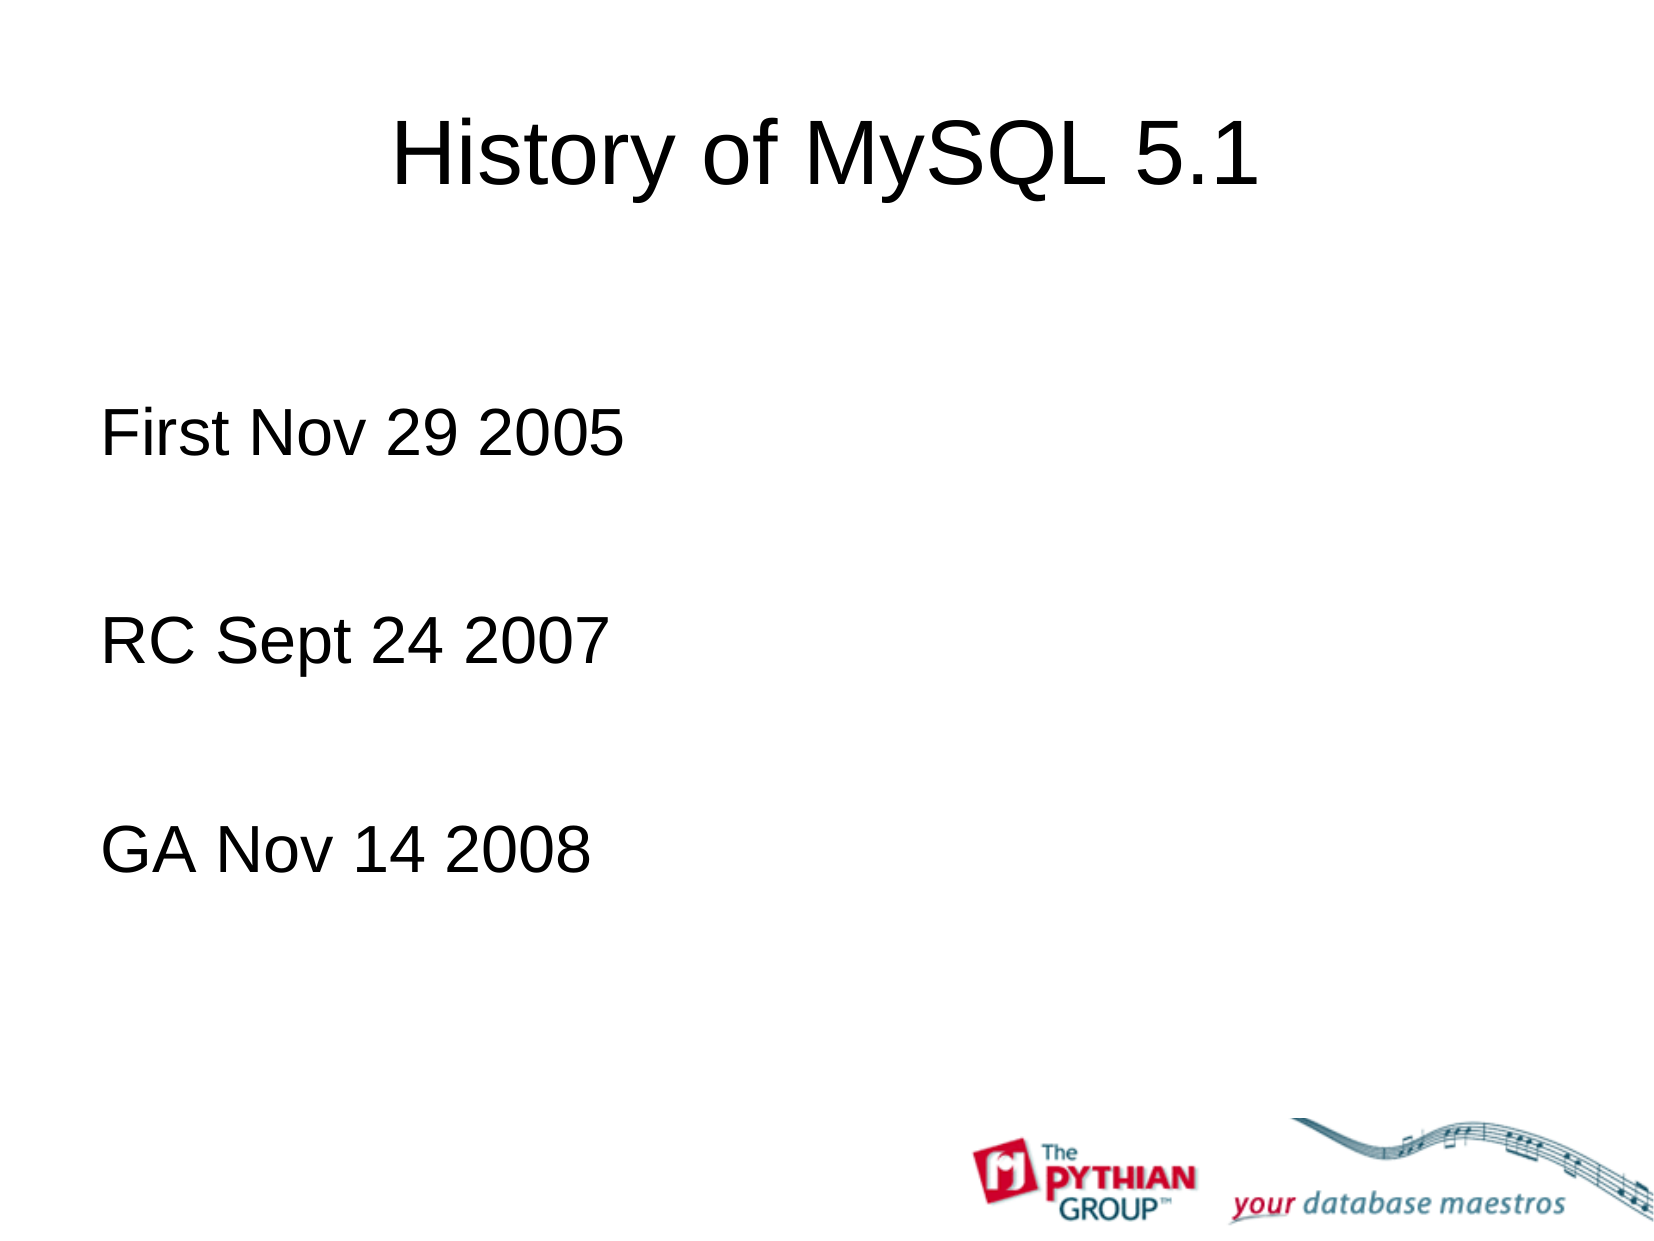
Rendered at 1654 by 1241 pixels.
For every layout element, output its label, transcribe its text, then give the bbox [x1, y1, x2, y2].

picture [955, 1118, 1654, 1241]
list First Nov 29 2005 RC Sept 24 2007 GA Nov 14 2008 [82, 290, 762, 1094]
title History of MySQL 5.1 [82, 49, 1571, 257]
